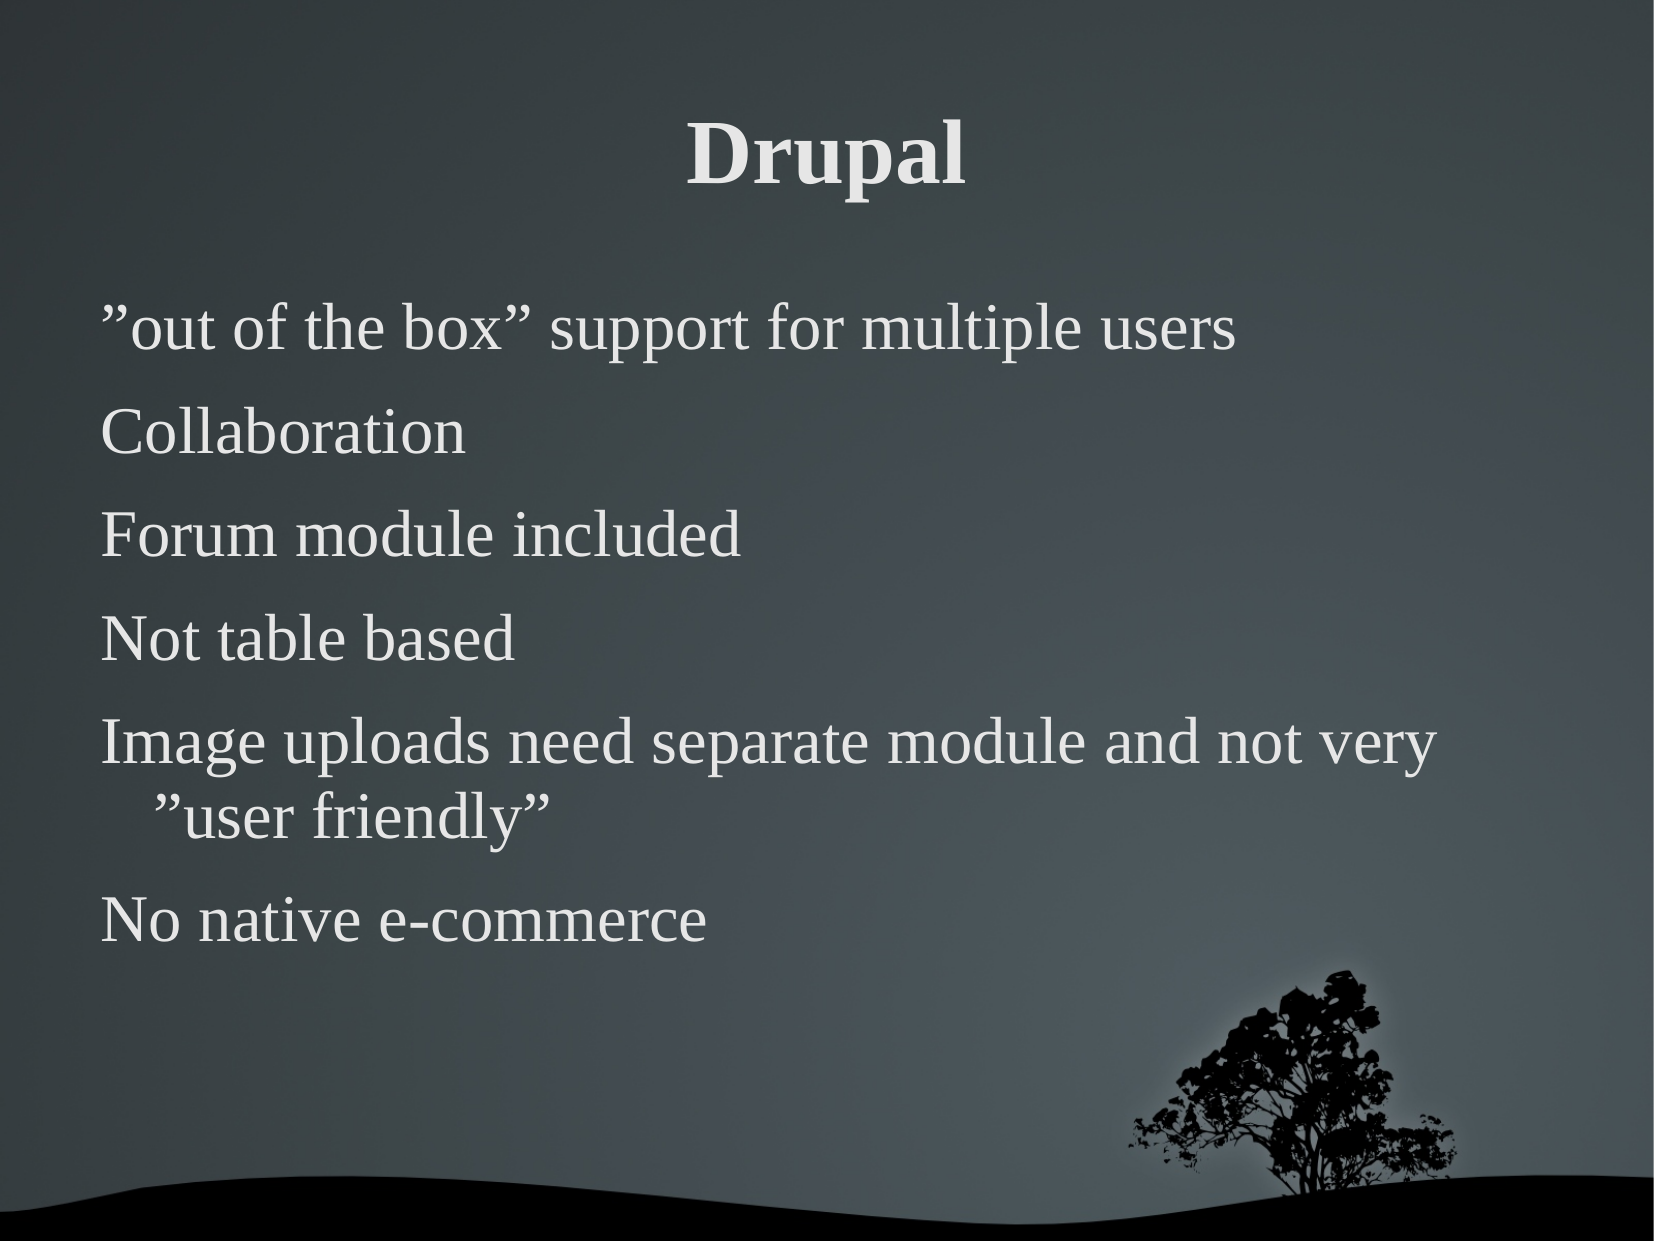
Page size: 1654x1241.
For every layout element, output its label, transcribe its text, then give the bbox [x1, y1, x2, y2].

picture [0, 0, 1654, 1241]
list ”out of the box” support for multiple users Collaboration Forum module included Not table based Image uploads need separate module and not very ”user friendly” No native e-commerce [82, 290, 1571, 1094]
title Drupal [82, 56, 1571, 250]
